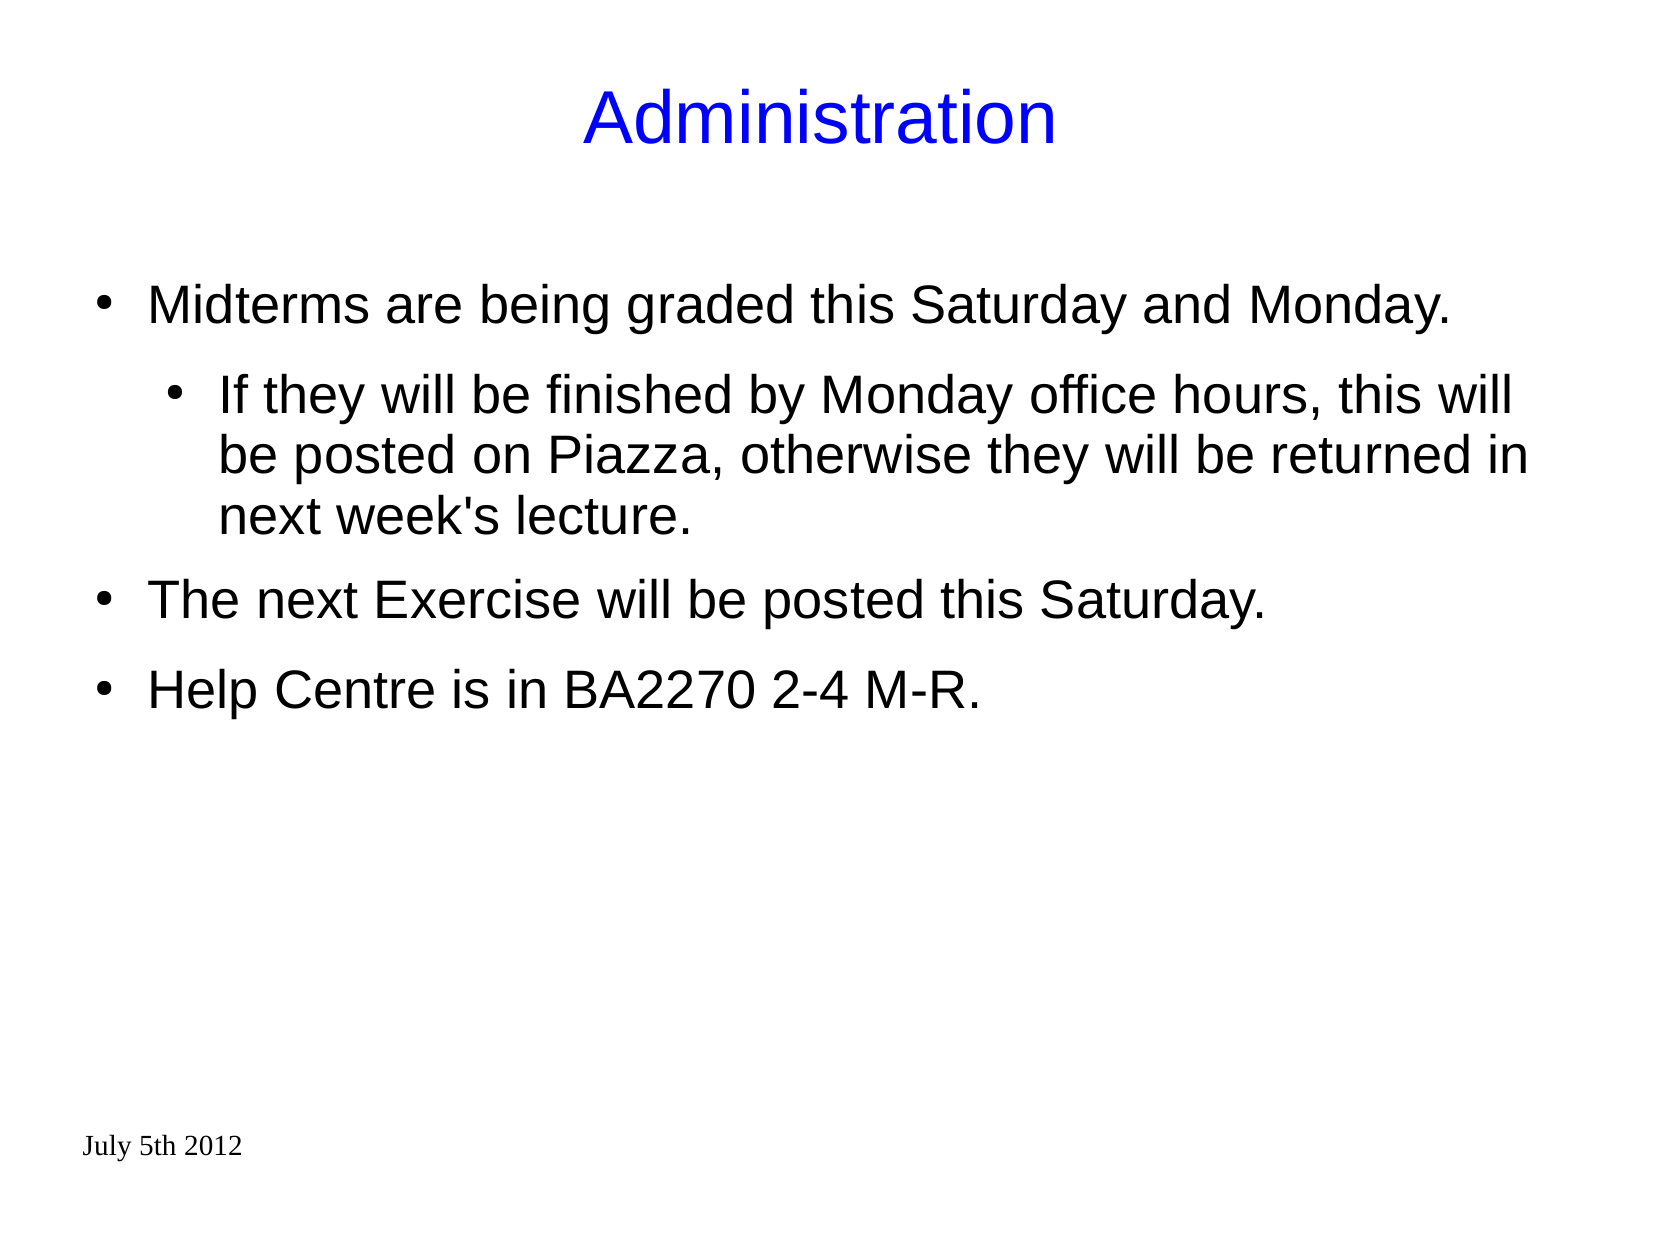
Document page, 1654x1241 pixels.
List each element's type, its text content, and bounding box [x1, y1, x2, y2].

title Administration [76, 58, 1565, 178]
list Midterms are being graded this Saturday and Monday. If they will be finished by Monday office hours, this will be posted on Piazza, otherwise they will be returned in next week's lecture. The next Exercise will be posted this Saturday. Help Centre is in BA2270 2-4 M-R. [76, 274, 1565, 1093]
